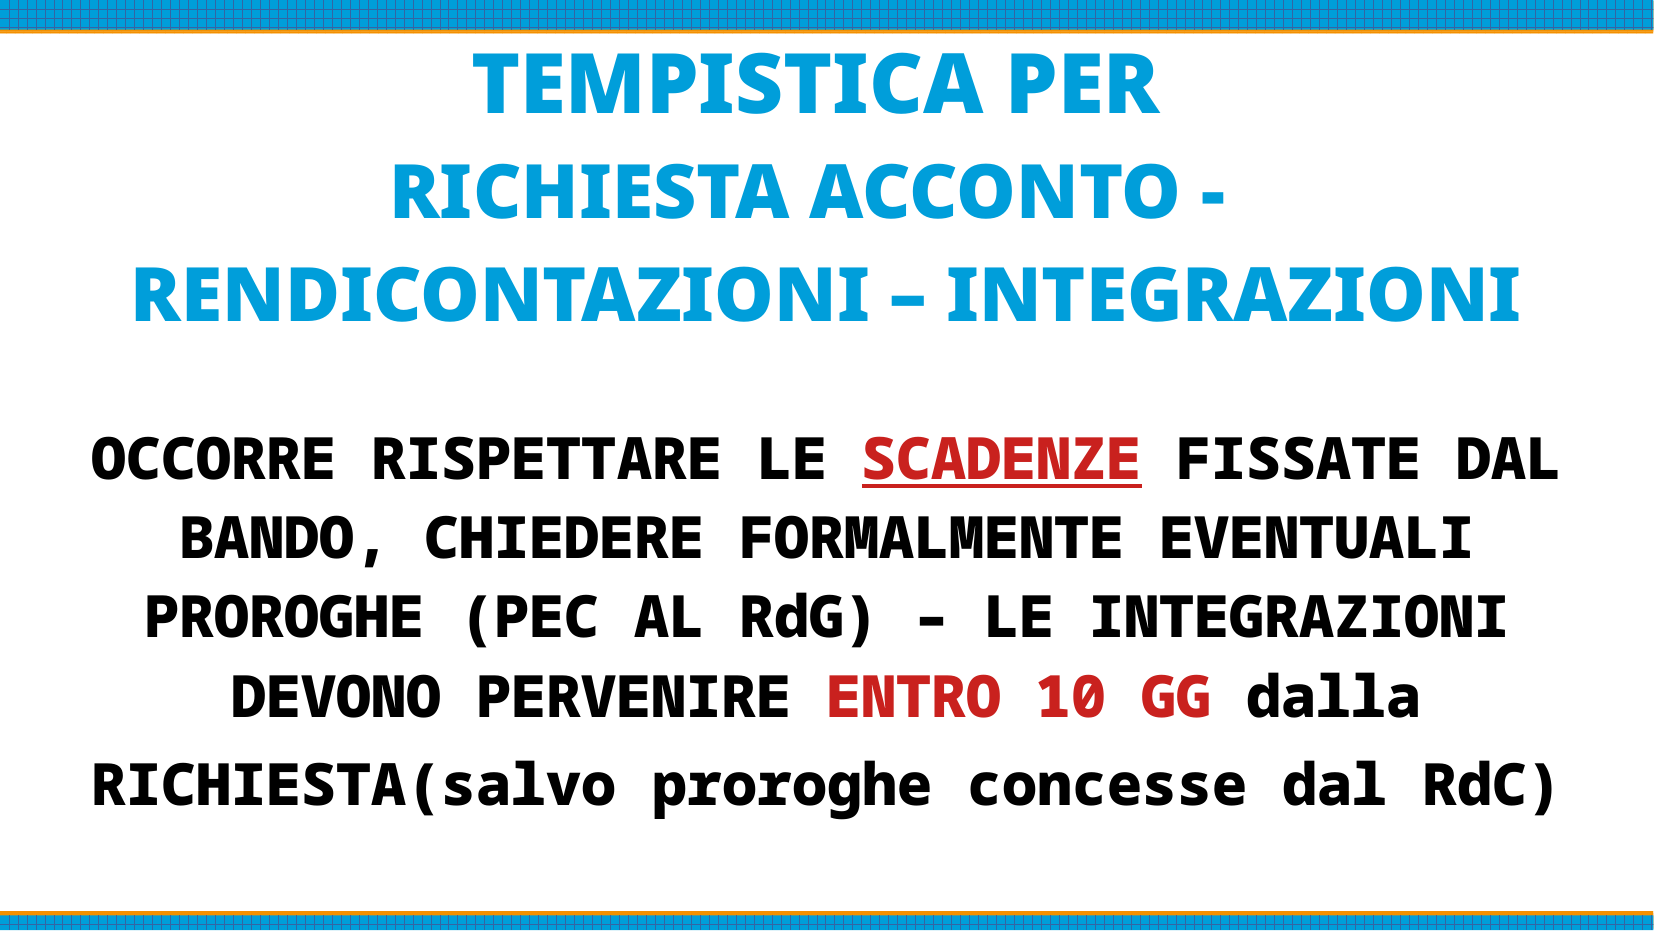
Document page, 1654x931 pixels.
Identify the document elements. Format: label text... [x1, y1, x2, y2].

subtitle TEMPISTICA PER RICHIESTA ACCONTO - RENDICONTAZIONI – INTEGRAZIONI OCCORRE RISPETTARE LE SCADENZE FISSATE DAL BANDO, CHIEDERE FORMALMENTE EVENTUALI PROROGHE (PEC AL RdG) – LE INTEGRAZIONI DEVONO PERVENIRE ENTRO 10 GG dalla RICHIESTA(salvo proroghe concesse dal RdC) [88, 59, 1565, 882]
